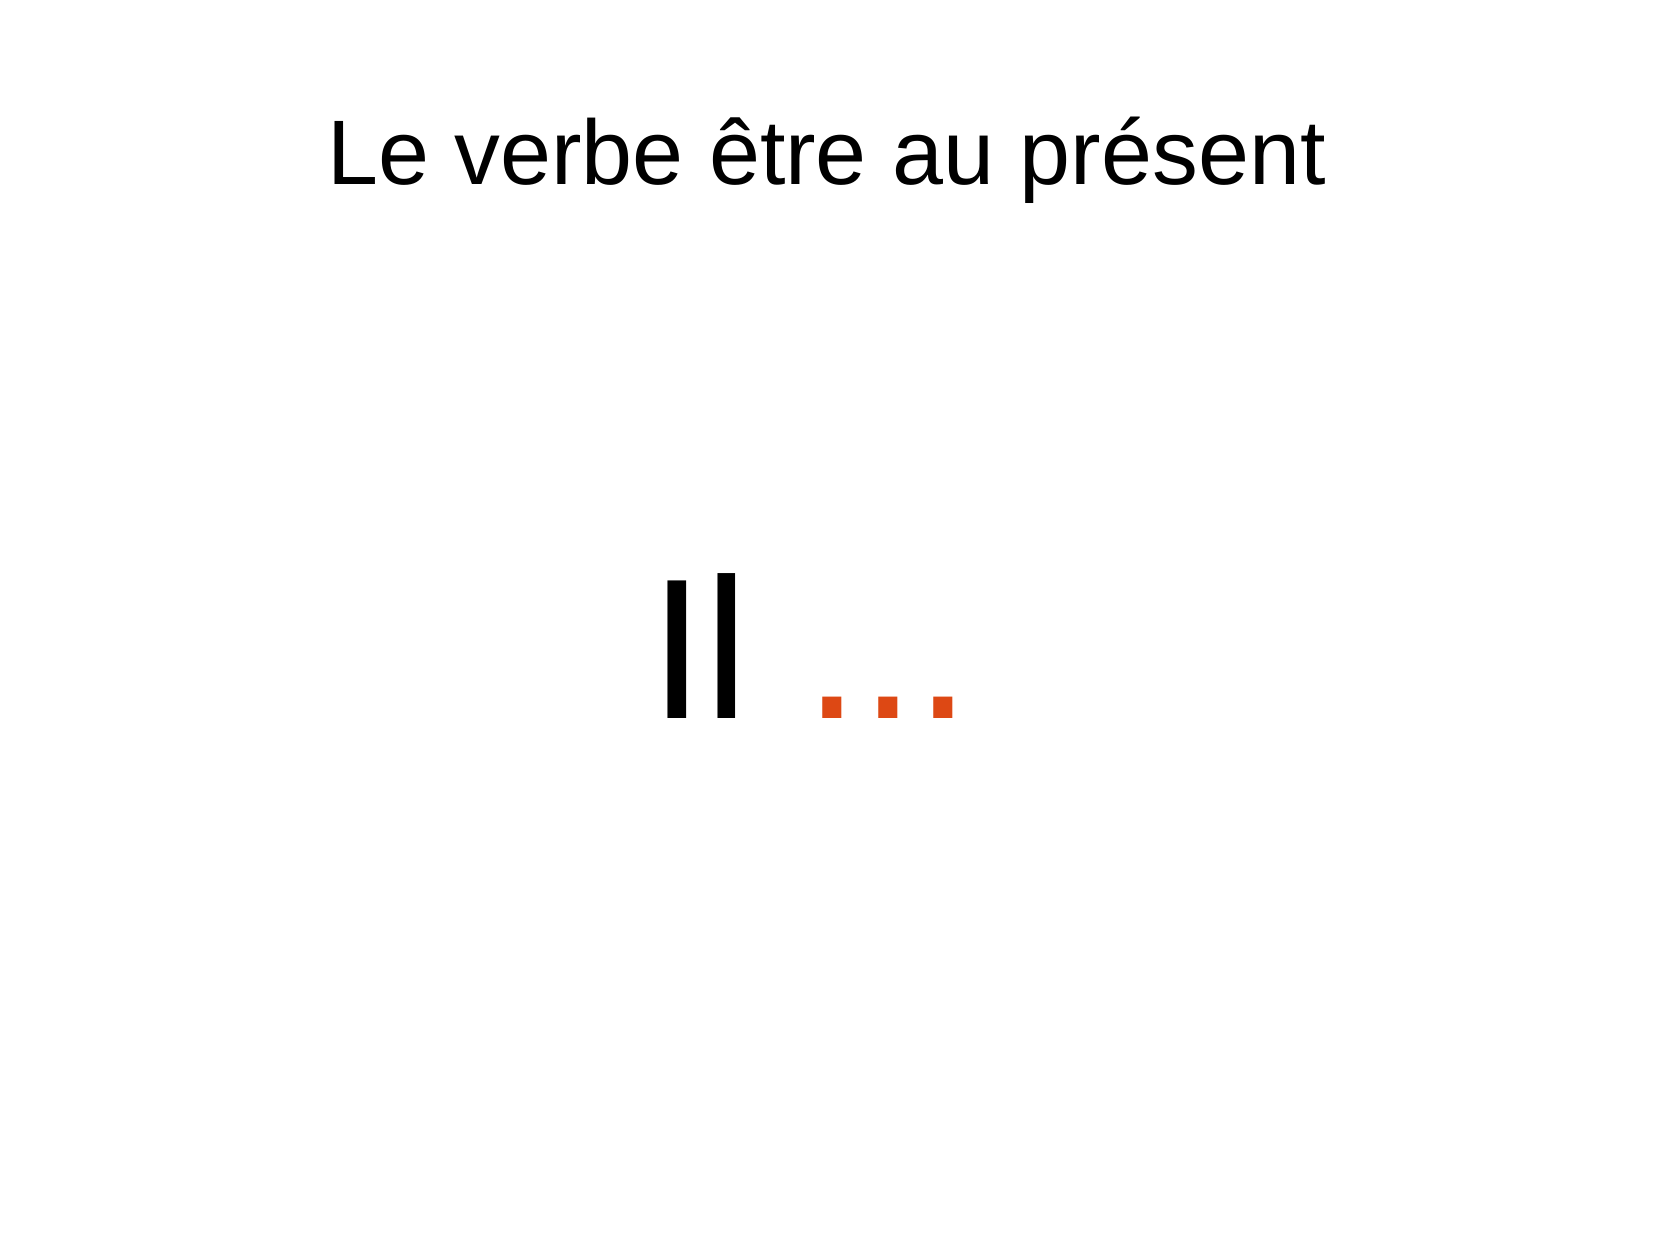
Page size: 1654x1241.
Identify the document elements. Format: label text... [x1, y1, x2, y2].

title Le verbe être au présent [82, 49, 1571, 257]
subtitle Il ... [82, 290, 1538, 1010]
